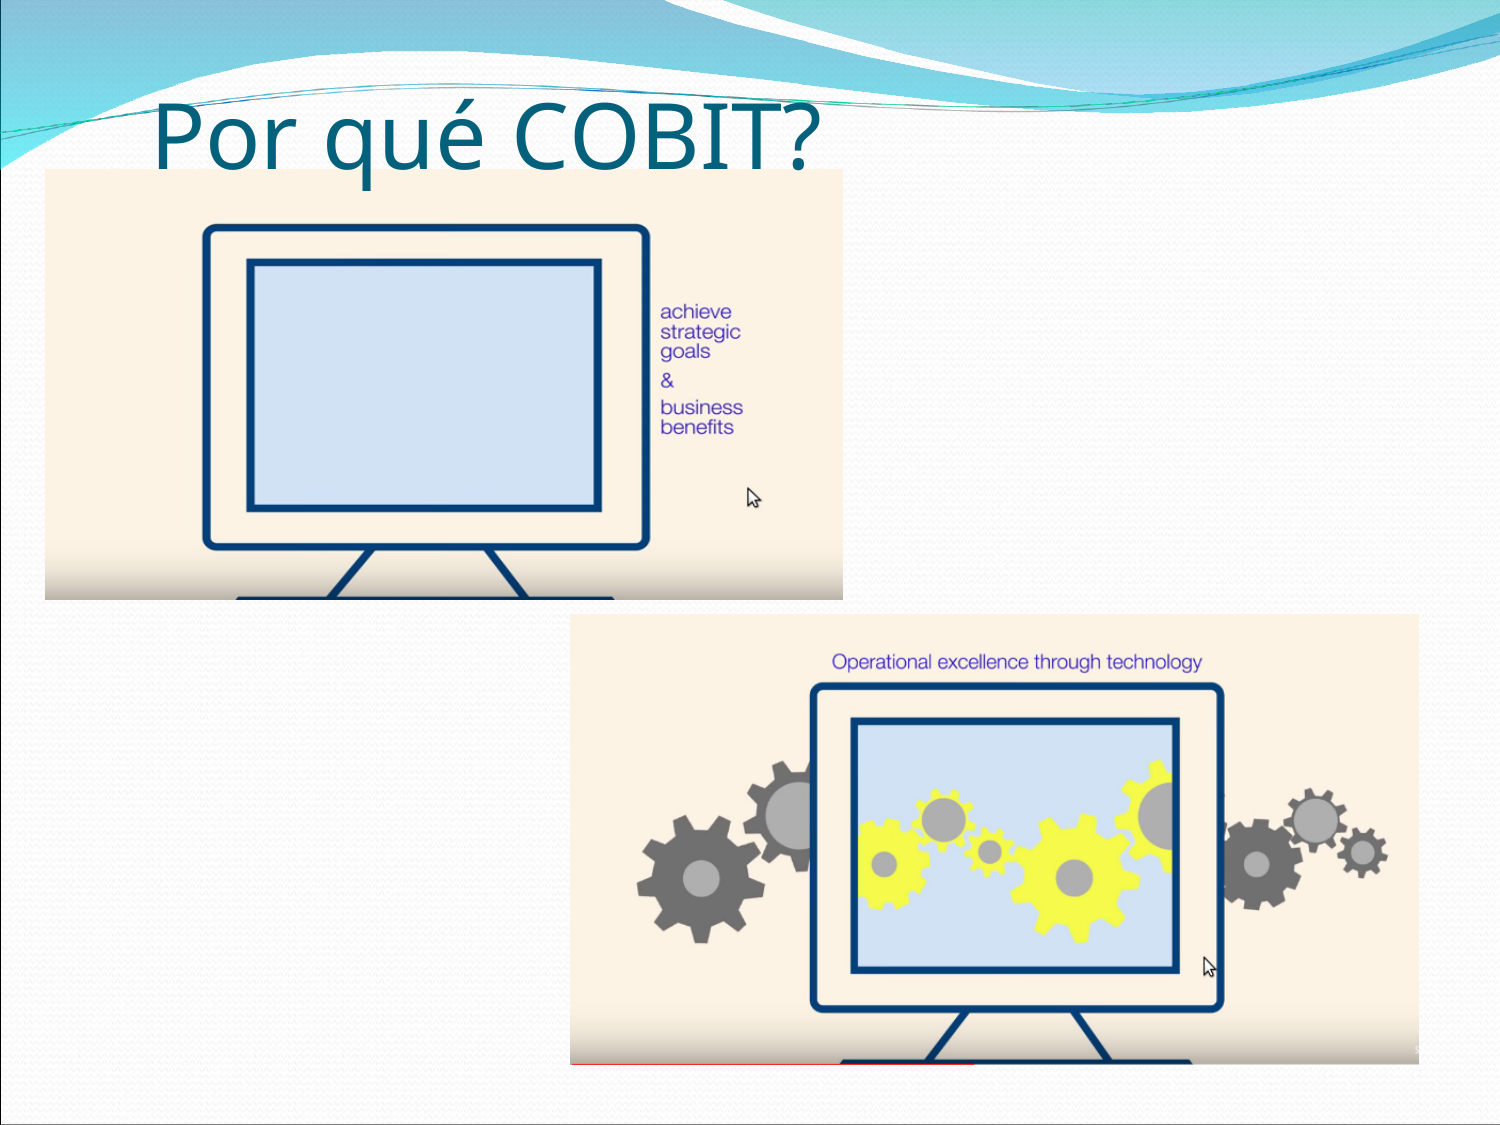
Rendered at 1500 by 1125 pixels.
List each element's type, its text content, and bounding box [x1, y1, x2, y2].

picture [0, 0, 1500, 1125]
title Por qué COBIT? [150, 0, 1500, 188]
